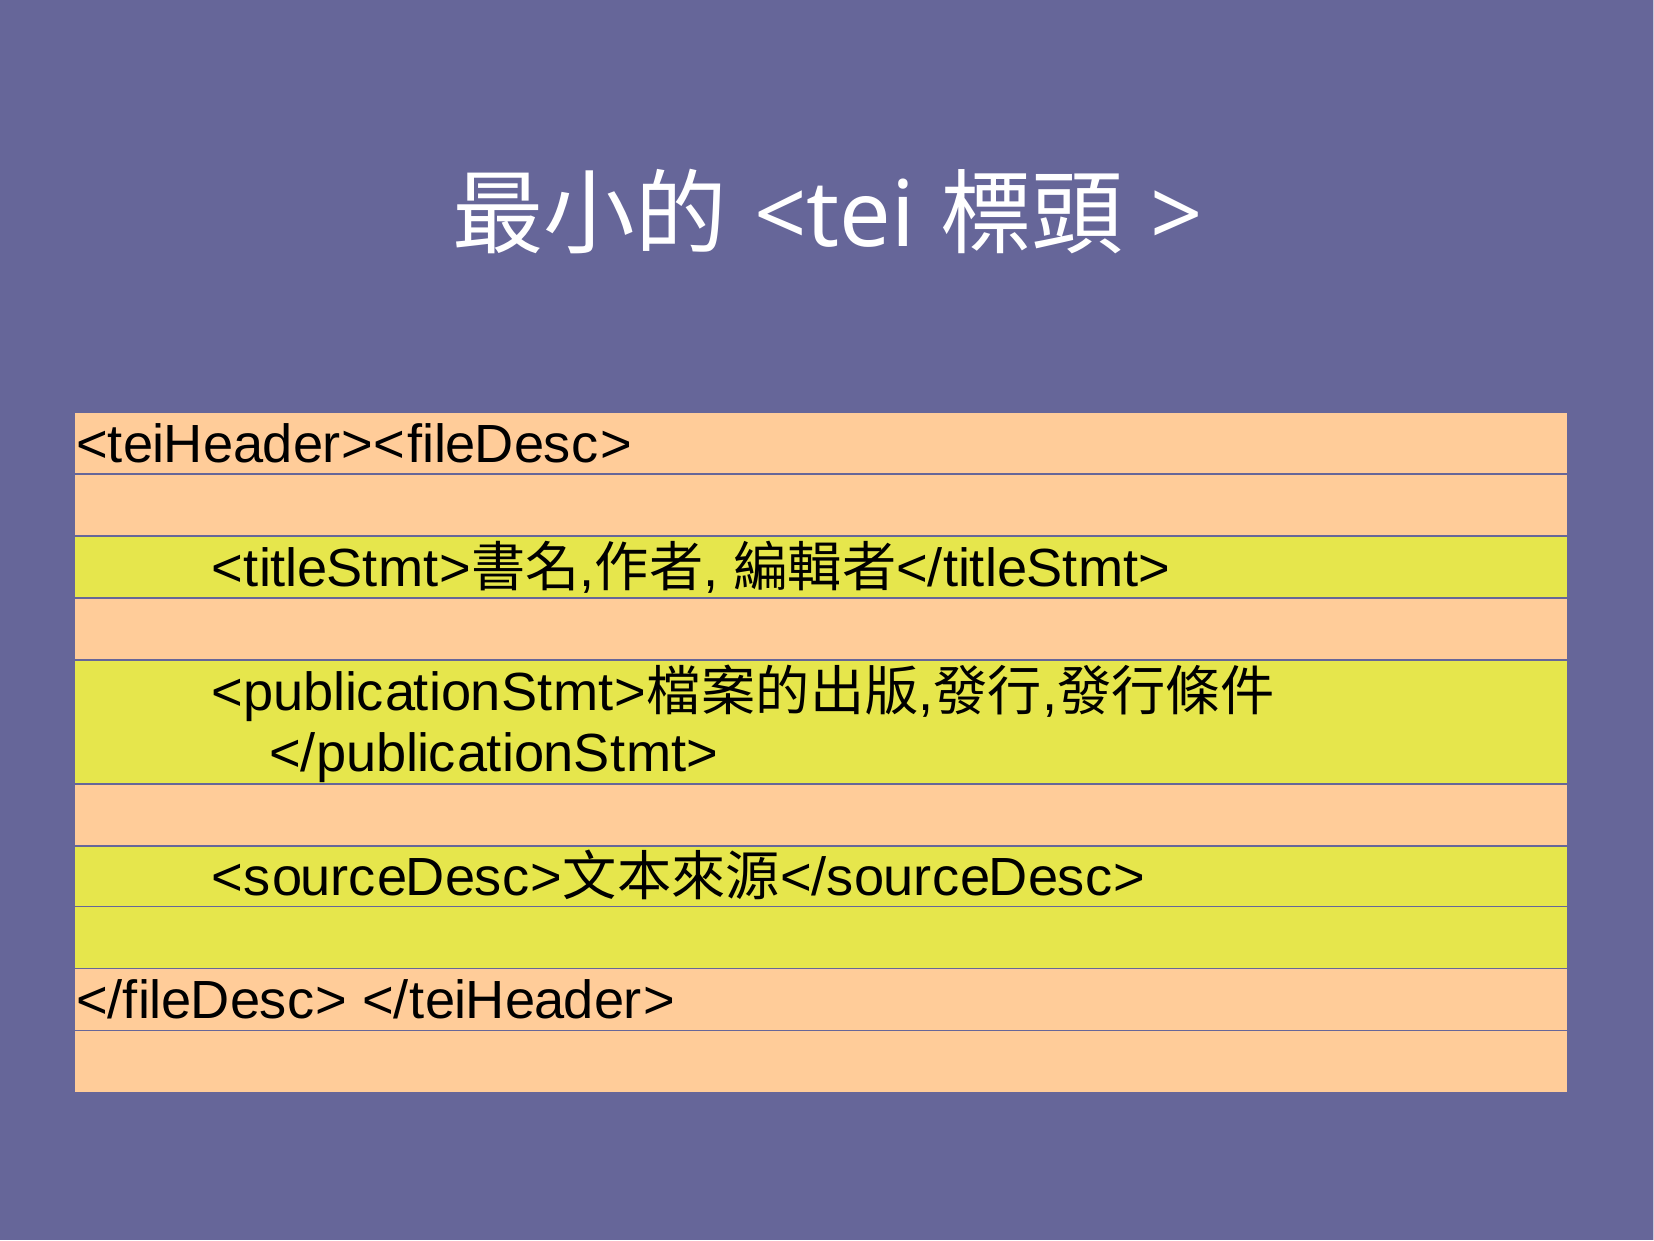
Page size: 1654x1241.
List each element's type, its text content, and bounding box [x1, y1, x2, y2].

chart [75, 412, 1568, 1239]
title 最小的<tei標頭> [121, 102, 1534, 310]
